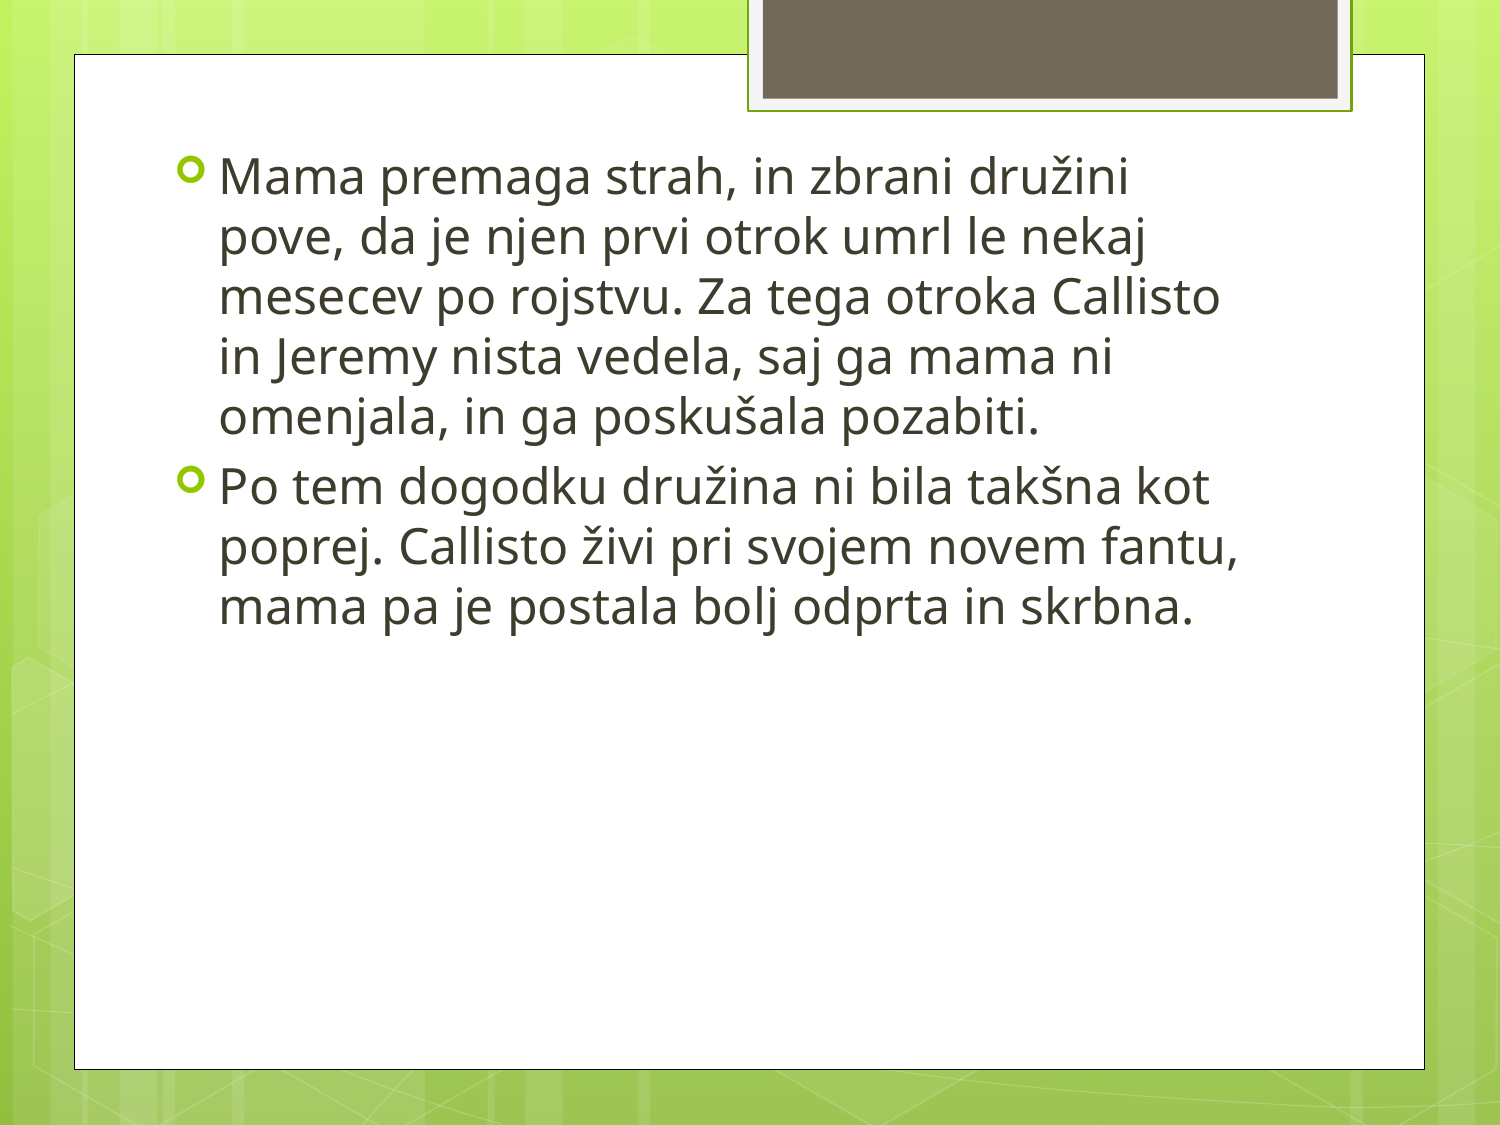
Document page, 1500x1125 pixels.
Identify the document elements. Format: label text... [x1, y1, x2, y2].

list Mama premaga strah, in zbrani družini pove, da je njen prvi otrok umrl le nekaj mesecev po rojstvu. Za tega otroka Callisto in Jeremy nista vedela, saj ga mama ni omenjala, in ga poskušala pozabiti. Po tem dogodku družina ni bila takšna kot poprej. Callisto živi pri svojem novem fantu, mama pa je postala bolj odprta in skrbna. [147, 137, 1283, 957]
